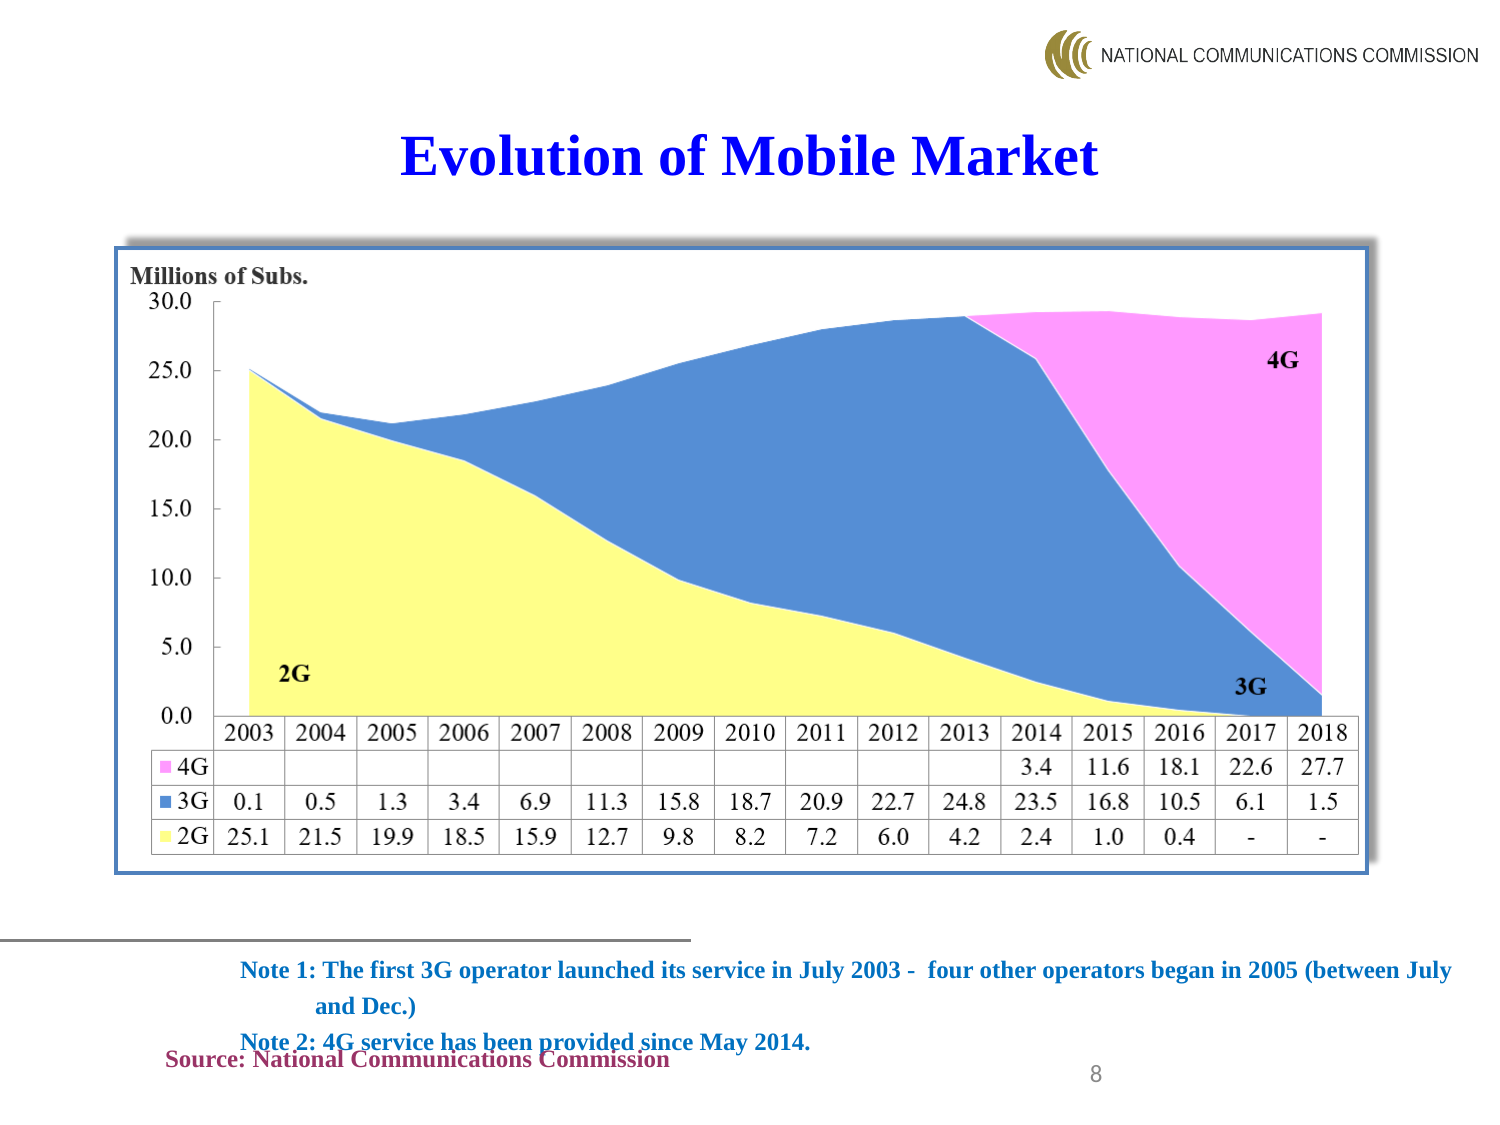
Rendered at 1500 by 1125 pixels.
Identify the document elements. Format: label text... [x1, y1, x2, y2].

picture [1045, 30, 1479, 79]
picture [114, 229, 1386, 875]
text_box Note 1: The first 3G operator launched its service in July 2003 - four other operators began in 2005 (between July and Dec.) Note 2: 4G service has been provided since May 2014. [0, 940, 1500, 1029]
text_box [1074, 1042, 1426, 1103]
text_box Evolution of Mobile Market [0, 90, 1500, 216]
text_box Source: National Communications Commission [0, 1035, 703, 1081]
